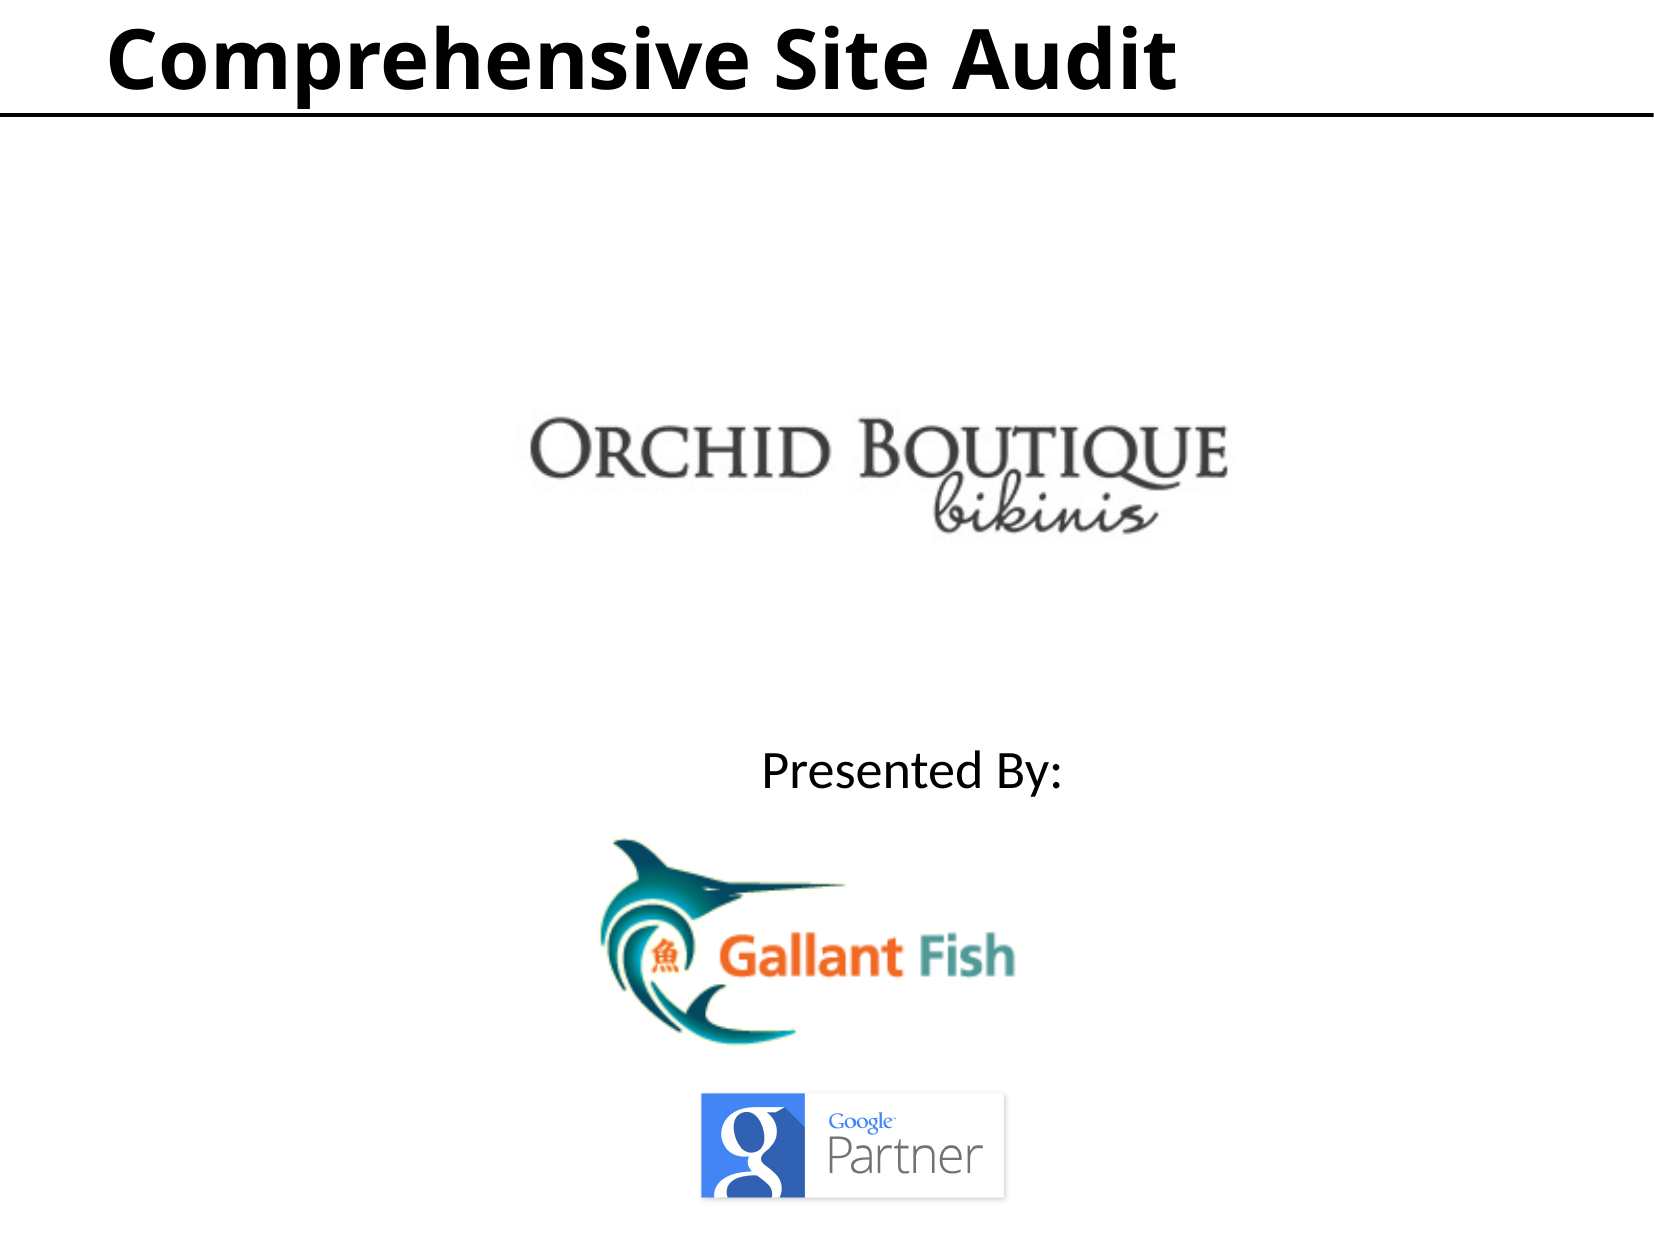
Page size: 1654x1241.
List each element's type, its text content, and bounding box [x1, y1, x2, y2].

picture [500, 359, 1261, 612]
picture [589, 824, 1051, 1207]
text_box Presented By: [165, 674, 1654, 863]
title Comprehensive Site Audit [89, 0, 1578, 96]
